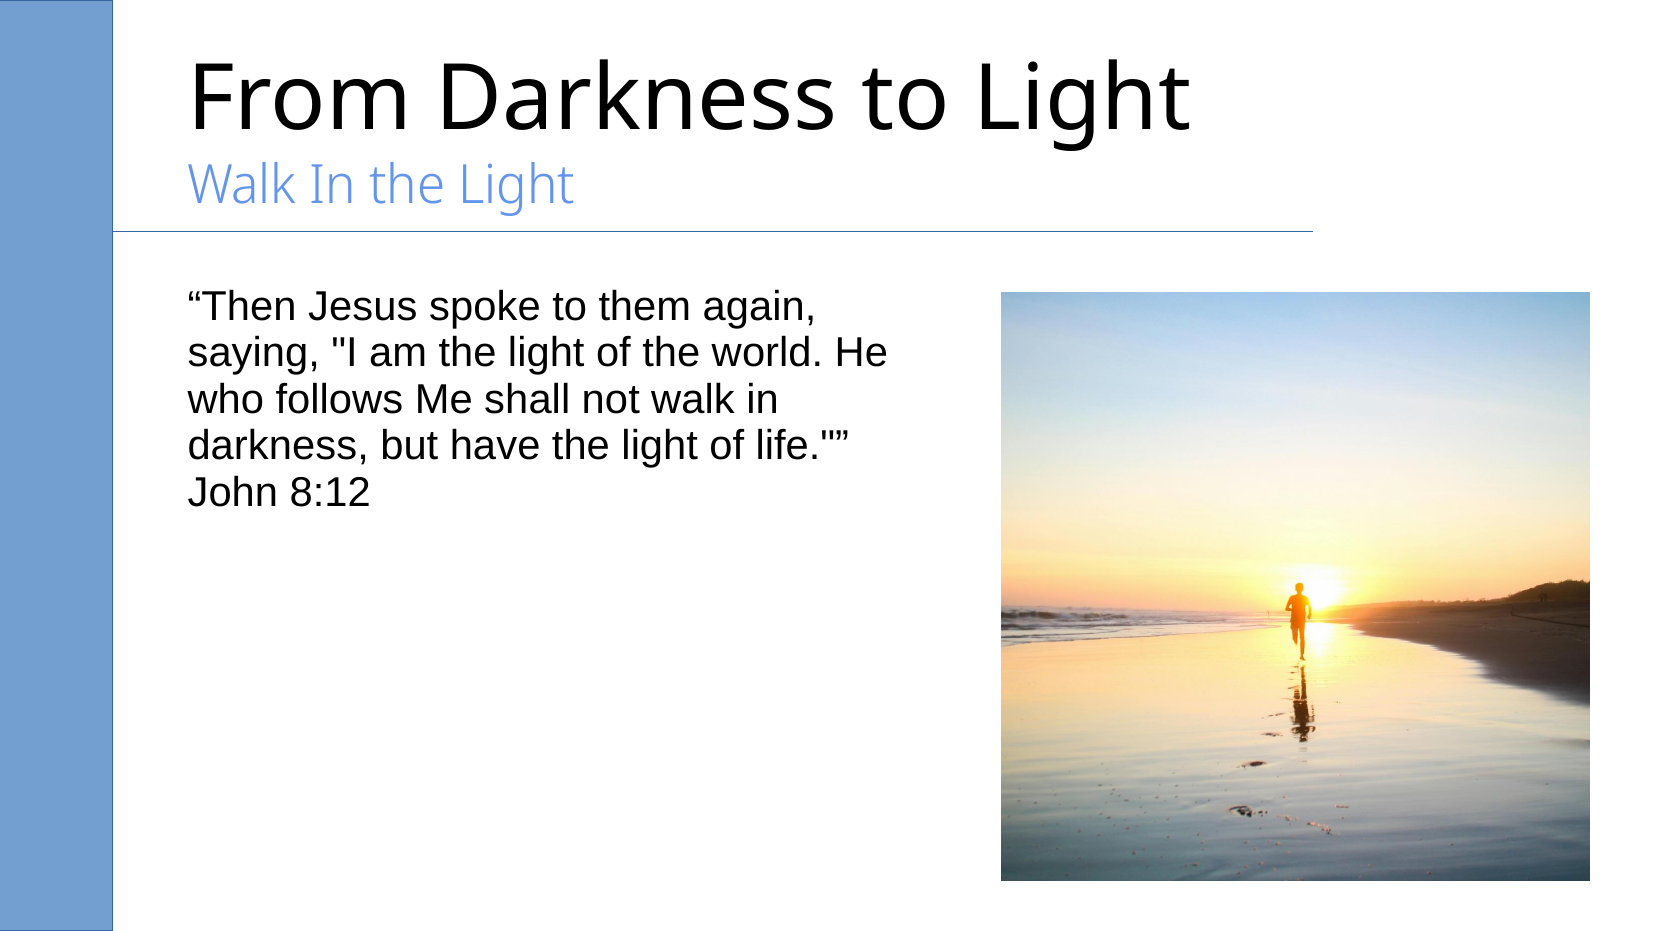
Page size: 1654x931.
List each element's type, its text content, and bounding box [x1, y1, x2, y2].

text_box [0, 0, 113, 931]
title From Darkness to Light [187, 33, 1571, 125]
title Walk In the Light [187, 125, 1571, 239]
picture [1001, 292, 1590, 881]
subtitle “Then Jesus spoke to them again, saying, "I am the light of the world. He who follows Me shall not walk in darkness, but have the light of life."” John 8:12 [187, 282, 911, 866]
